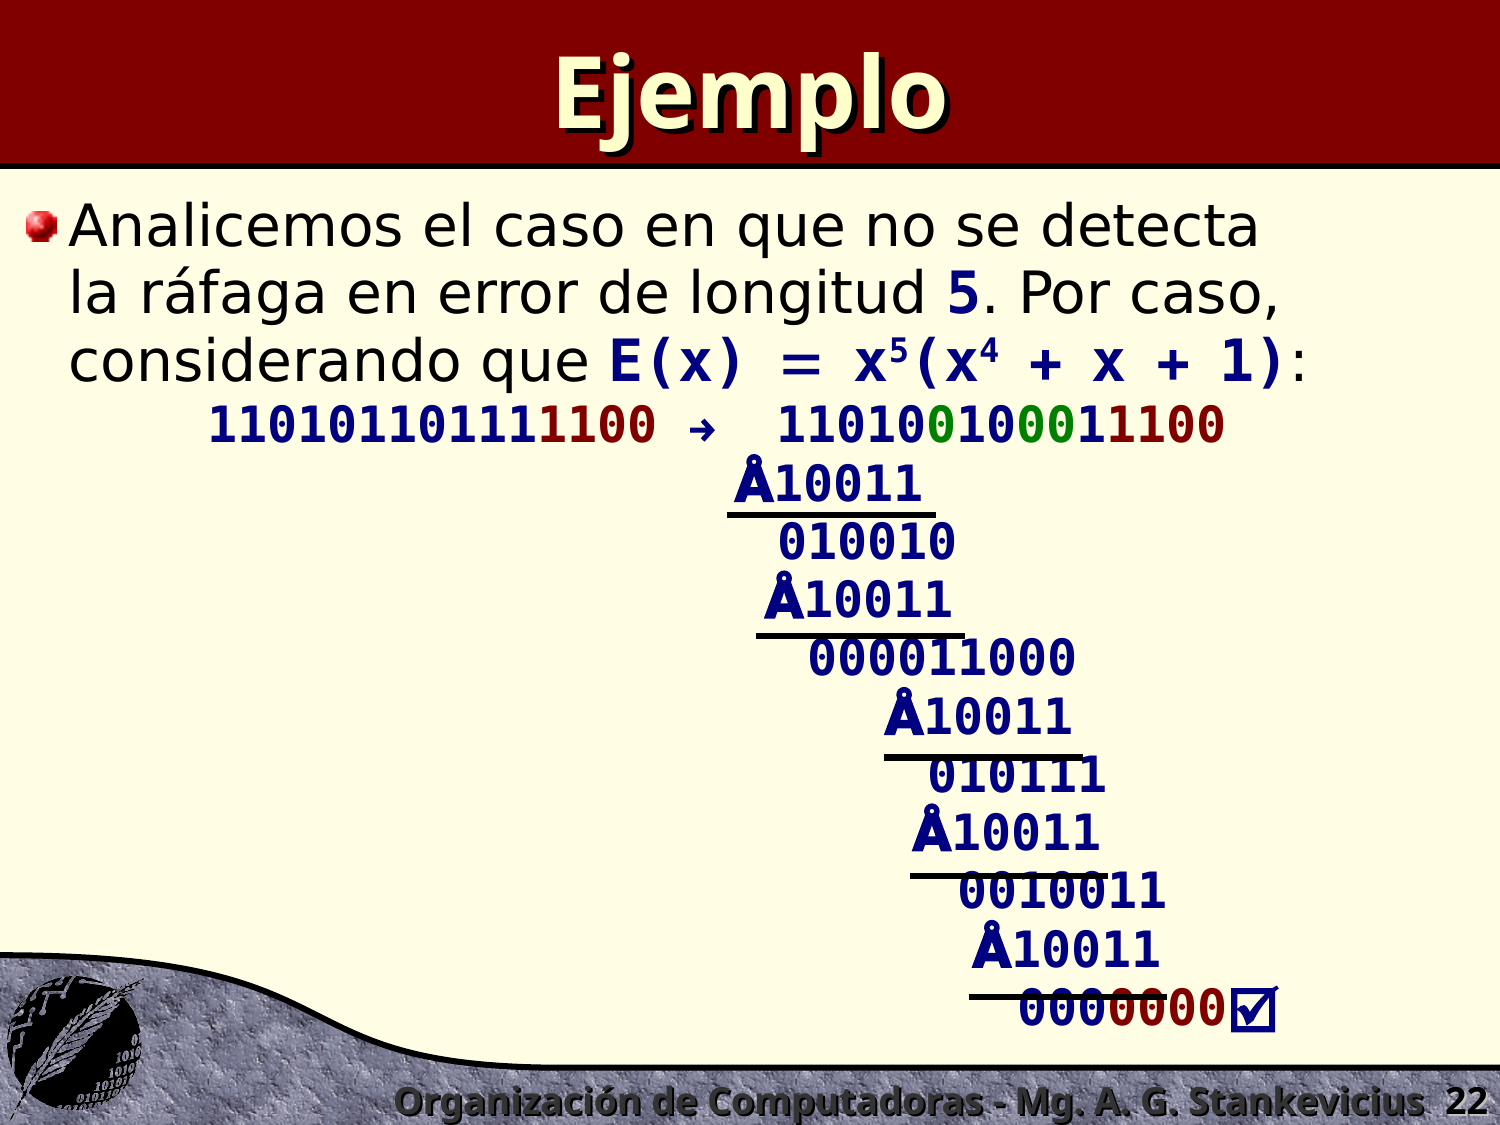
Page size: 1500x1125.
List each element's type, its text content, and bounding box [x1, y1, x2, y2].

title Ejemplo [15, 5, 1485, 160]
text_box ☑ [1212, 983, 1297, 1070]
picture [1244, 1071, 1500, 1125]
text_box 110101101111100 → 110100100011100 Å10011 010010 Å10011 000011000 Å10011 010111 Å10011 0010011 Å10011 0000000 [192, 389, 1244, 1125]
picture [0, 959, 192, 1125]
list Analicemos el caso en que no se detecta la ráfaga en error de longitud 5. Por caso, considerando que E(x) = x5(x4 + x + 1): [11, 192, 1486, 935]
